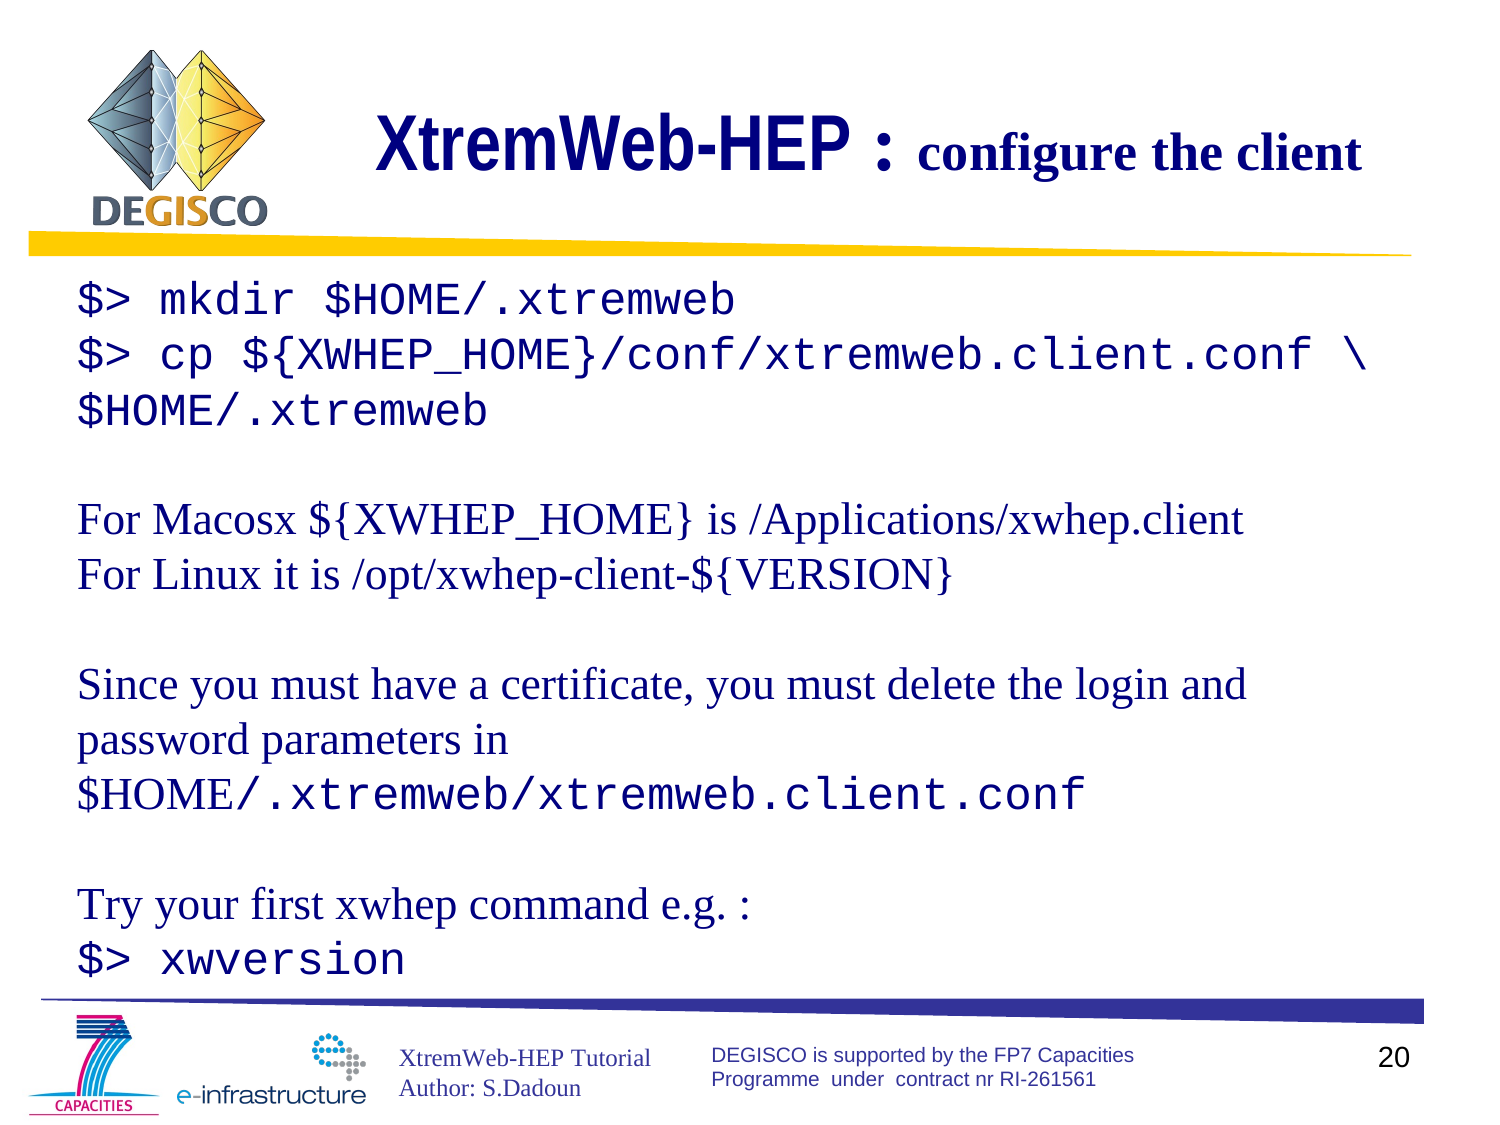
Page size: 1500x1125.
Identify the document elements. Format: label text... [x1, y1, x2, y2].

picture [317, 1038, 340, 1049]
picture [22, 1007, 165, 1124]
title XtremWeb-HEP : configure the client [259, 56, 1479, 221]
picture [177, 1033, 366, 1104]
picture [65, 44, 287, 226]
subtitle $> mkdir $HOME/.xtremweb $> cp ${XWHEP_HOME}/conf/xtremweb.client.conf \ $HOME/.xtremweb For Macosx ${XWHEP_HOME} is /Applications/xwhep.client For Linux it is /opt/xwhep-client-${VERSION} Since you must have a certificate, you must delete the login and password parameters in $HOME/.xtremweb/xtremweb.client.conf Try your first xwhep command e.g. : $> xwversion [76, 255, 1427, 998]
